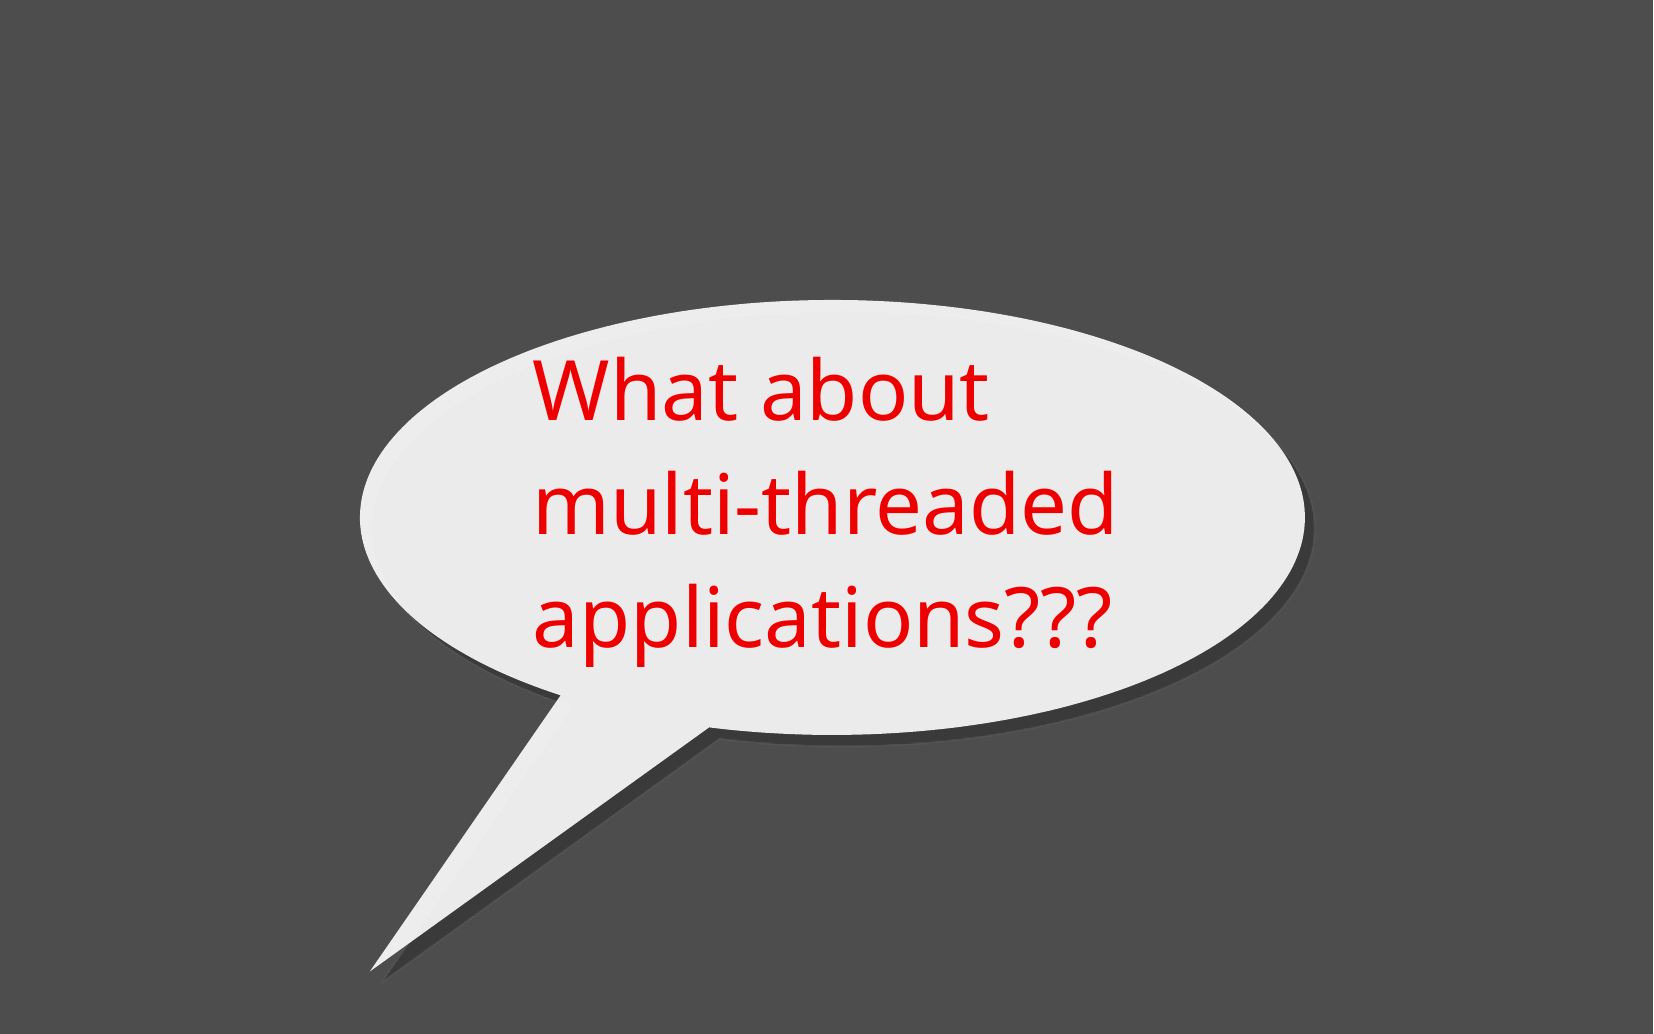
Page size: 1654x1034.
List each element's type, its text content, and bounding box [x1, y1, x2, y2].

title What about multi-threaded applications??? [442, 330, 1210, 674]
